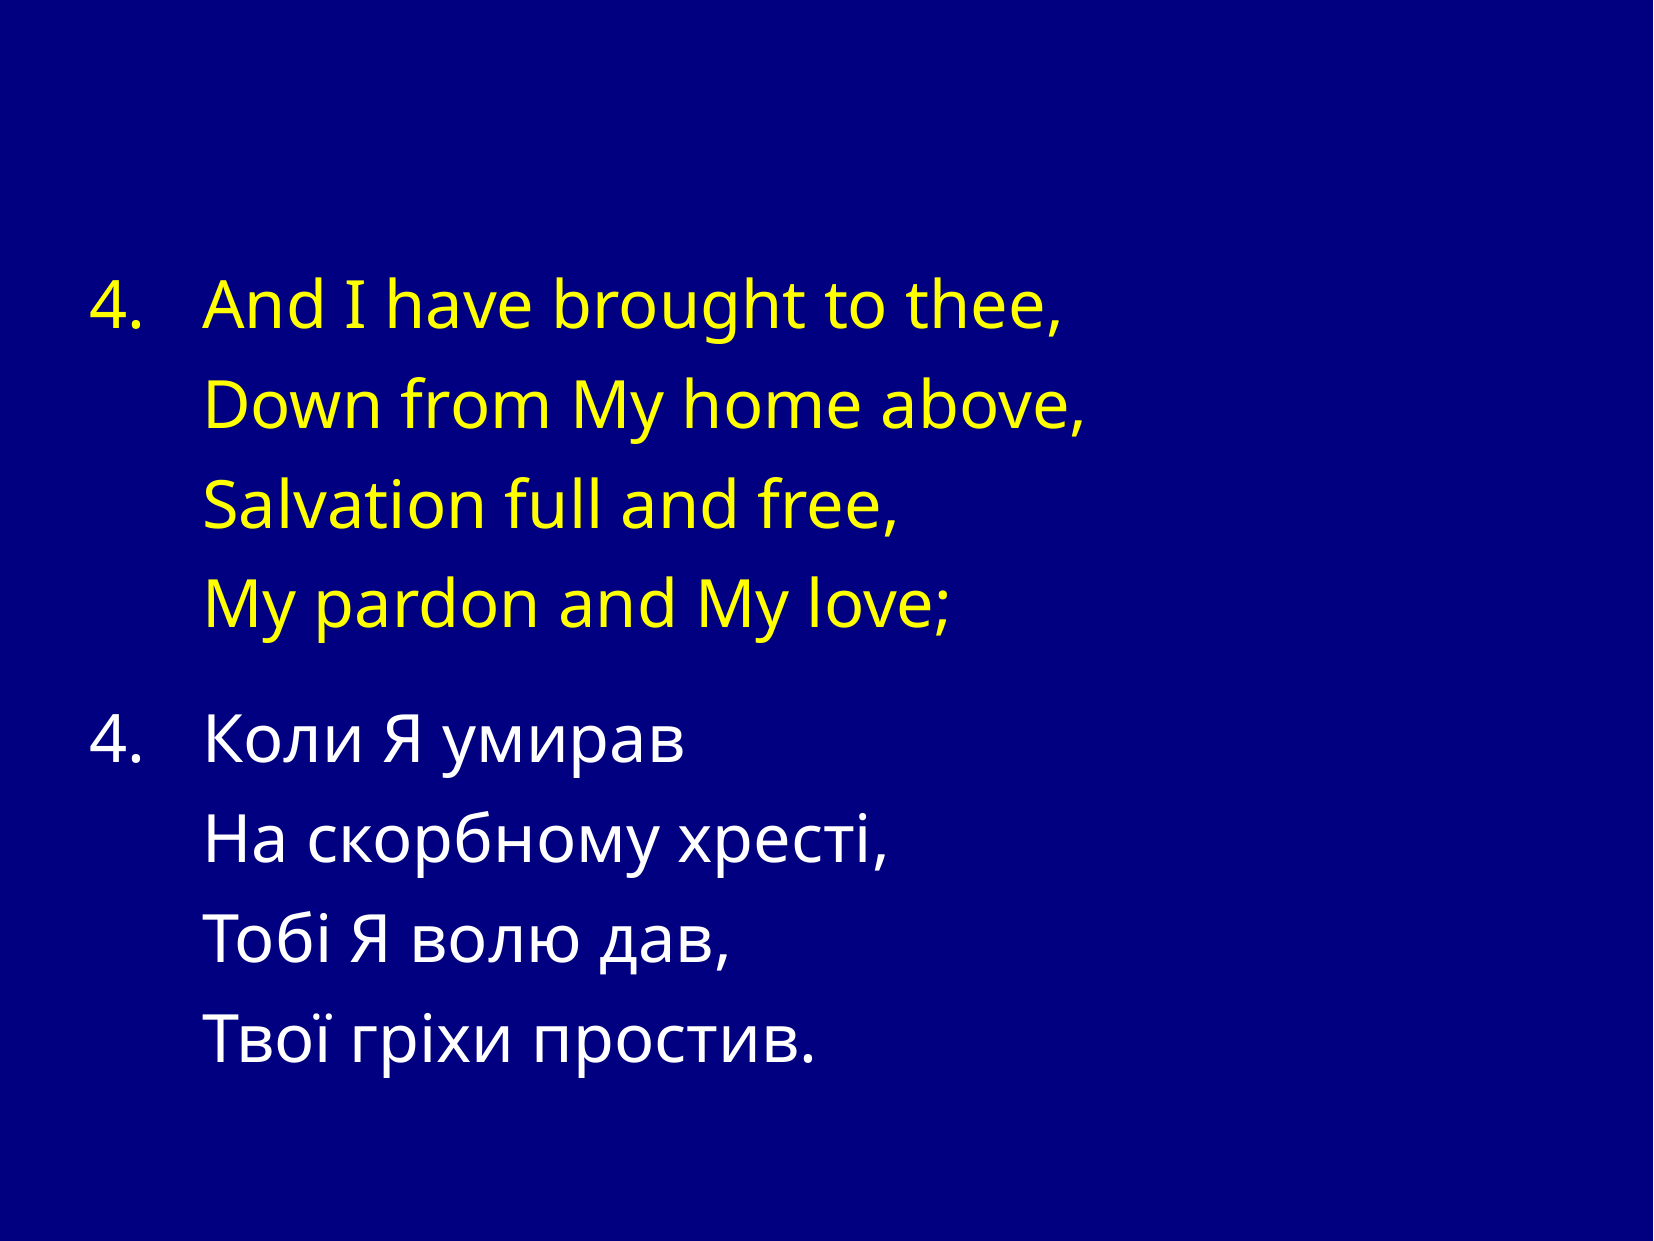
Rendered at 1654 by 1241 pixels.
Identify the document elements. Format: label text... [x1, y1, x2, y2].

text_box 4. Коли Я умирав На скорбному хресті, Тобі Я волю дав, Твої гріхи простив. [75, 675, 1576, 1163]
text_box 4. And I have brought to thee, Down from My home above, Salvation full and free, My pardon and My love; [75, 150, 1576, 638]
